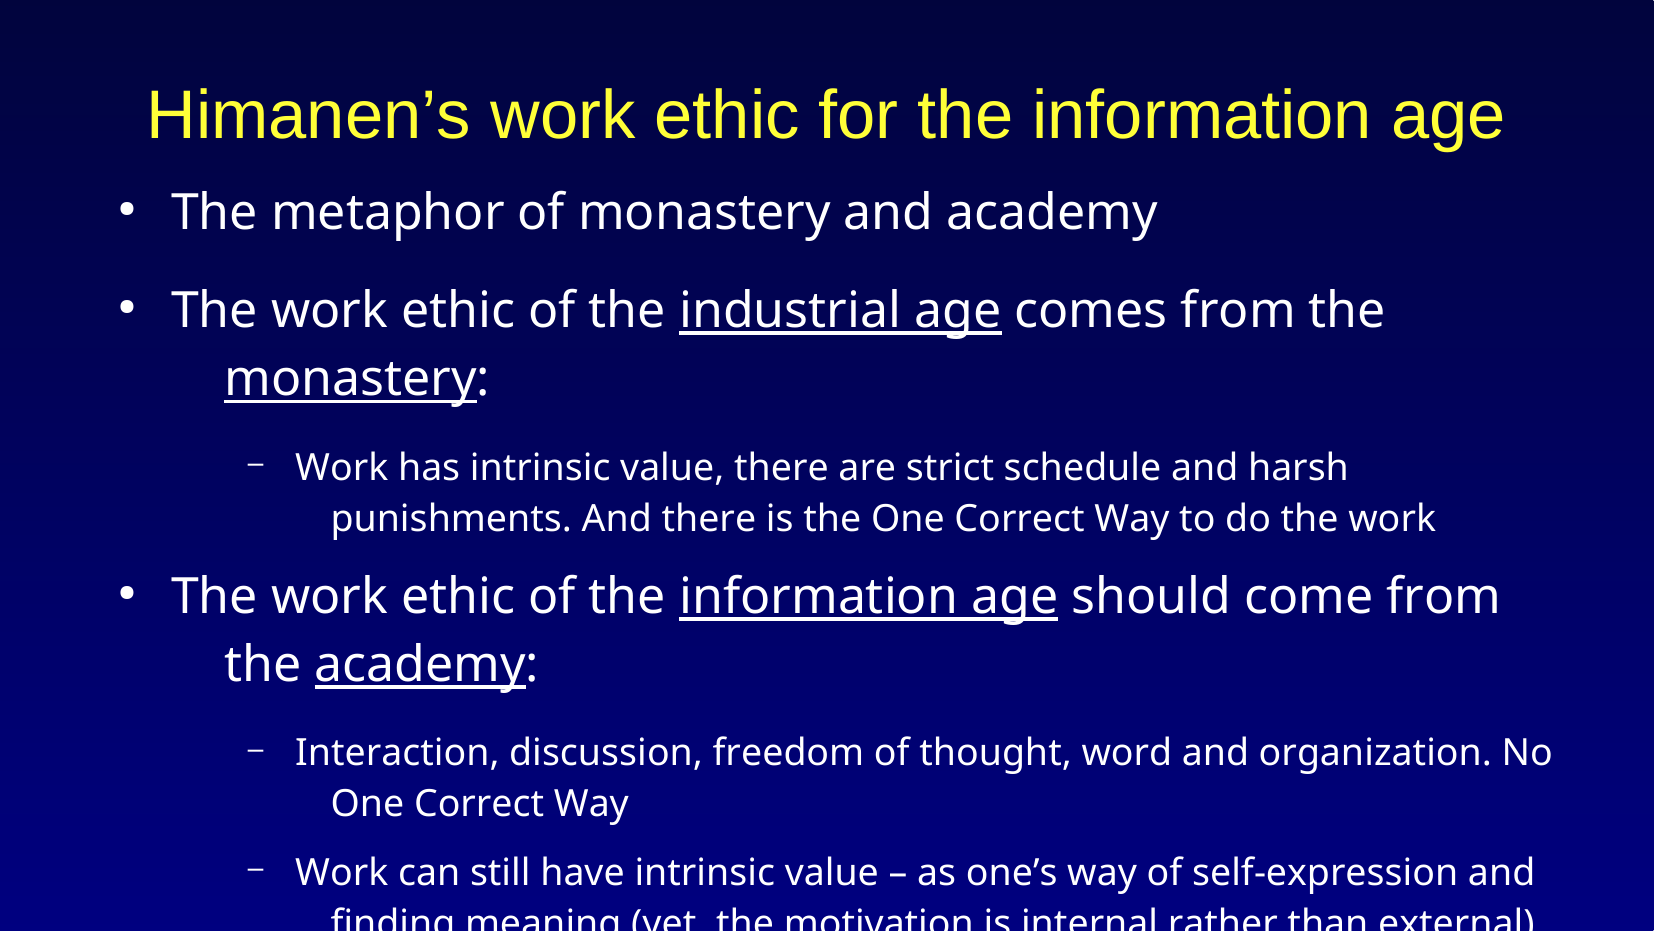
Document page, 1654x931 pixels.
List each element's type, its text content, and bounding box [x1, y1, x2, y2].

list The metaphor of monastery and academy The work ethic of the industrial age comes from the monastery: Work has intrinsic value, there are strict schedule and harsh punishments. And there is the One Correct Way to do the work The work ethic of the information age should come from the academy: Interaction, discussion, freedom of thought, word and organization. No One Correct Way Work can still have intrinsic value – as one’s way of self-expression and finding meaning (yet, the motivation is internal rather than external) [82, 176, 1571, 928]
title Himanen’s work ethic for the information age [82, 37, 1571, 176]
